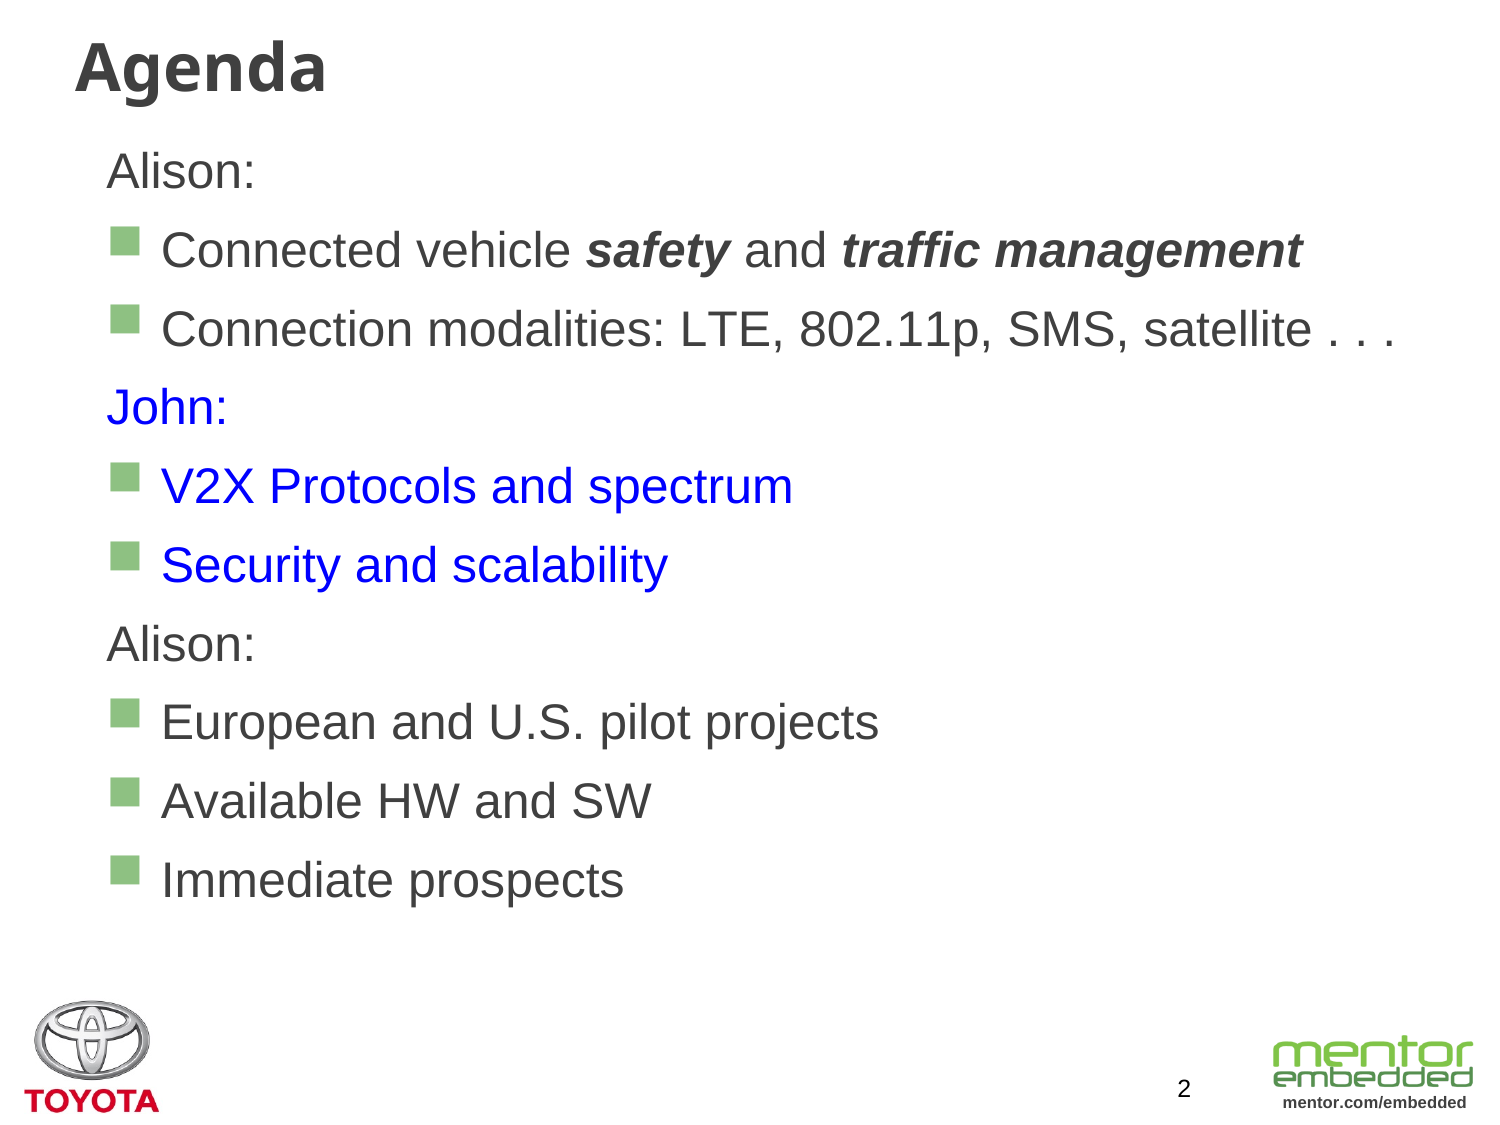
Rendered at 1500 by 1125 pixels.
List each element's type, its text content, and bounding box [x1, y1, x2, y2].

text_box Agenda [0, 0, 1500, 113]
picture [1268, 1030, 1476, 1092]
picture [24, 998, 163, 1114]
text_box Alison: Connected vehicle safety and traffic management Connection modalities: LTE, 802.11p, SMS, satellite . . . John: V2X Protocols and spectrum Security and scalability Alison: European and U.S. pilot projects Available HW and SW Immediate prospects [29, 130, 1473, 915]
